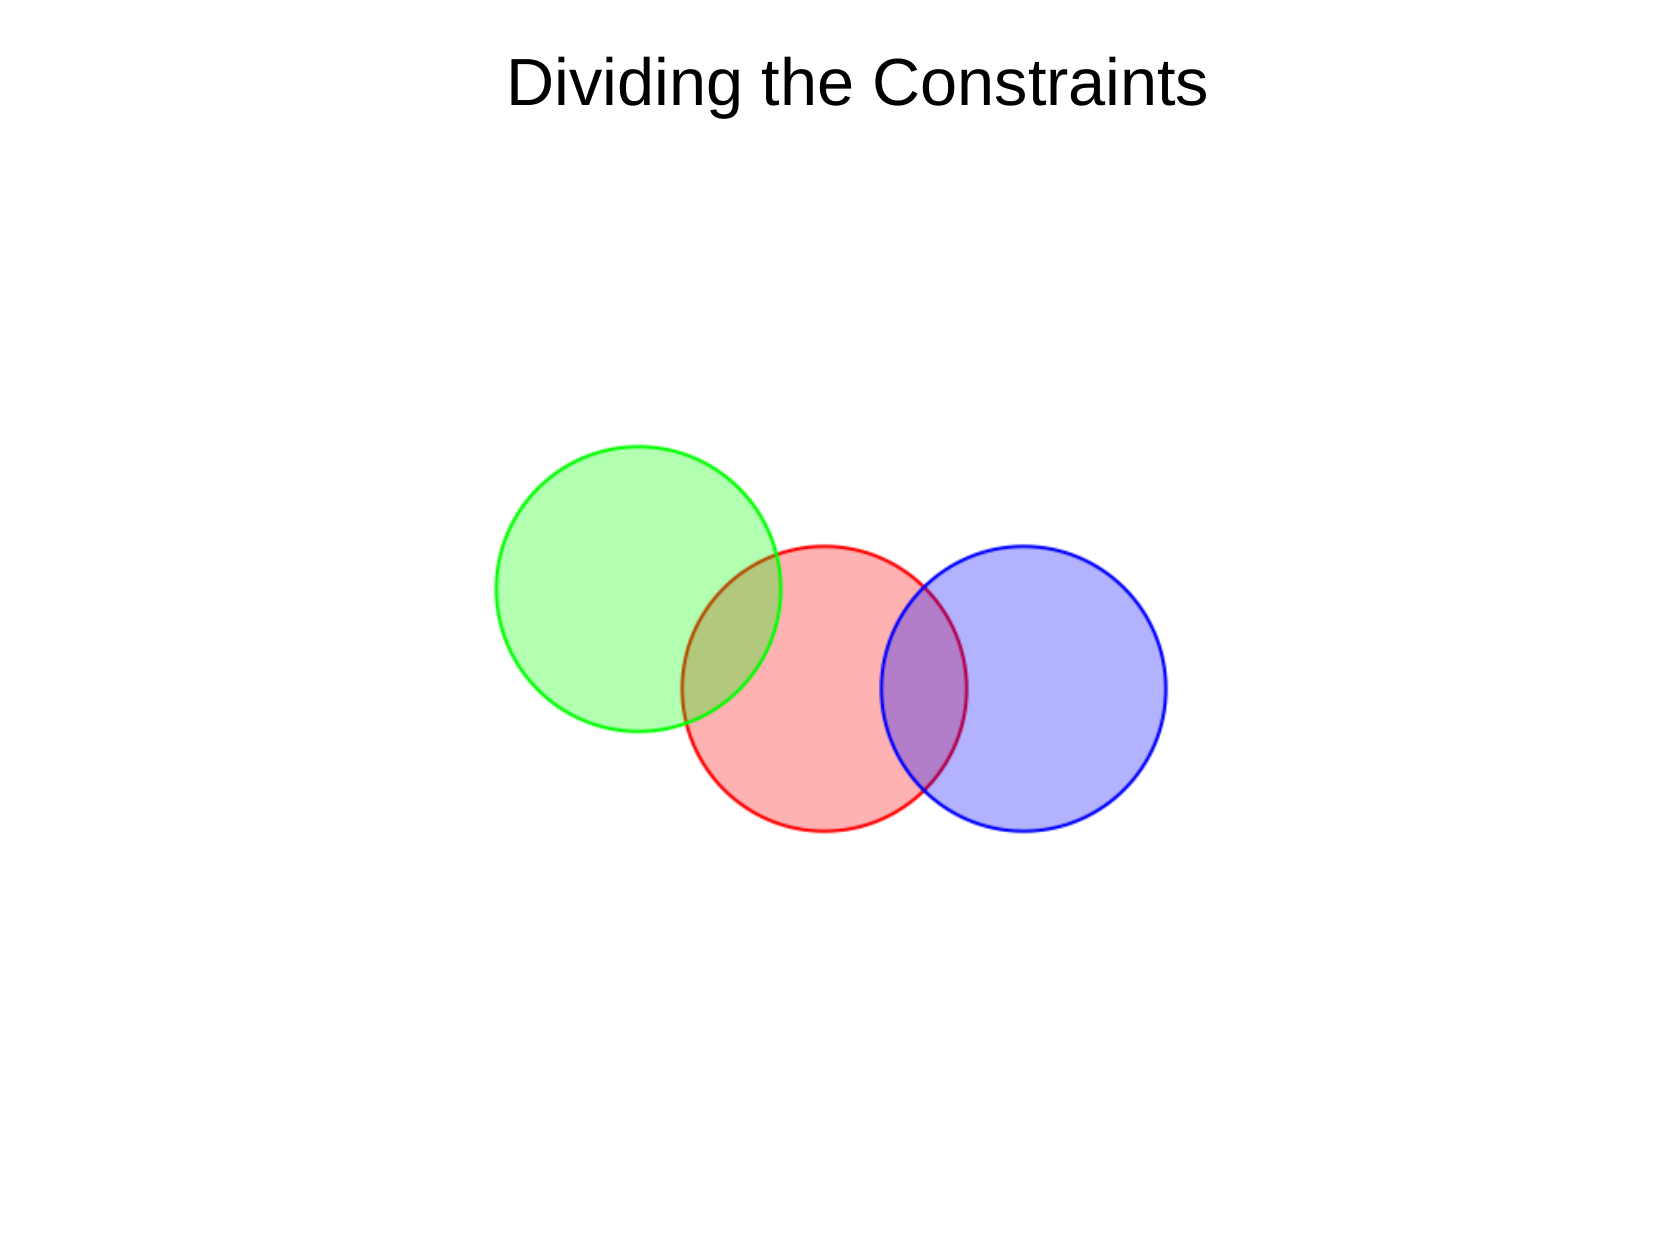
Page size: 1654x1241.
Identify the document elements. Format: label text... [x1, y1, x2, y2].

picture [355, 262, 1351, 976]
text_box Dividing the Constraints [491, 37, 1276, 128]
